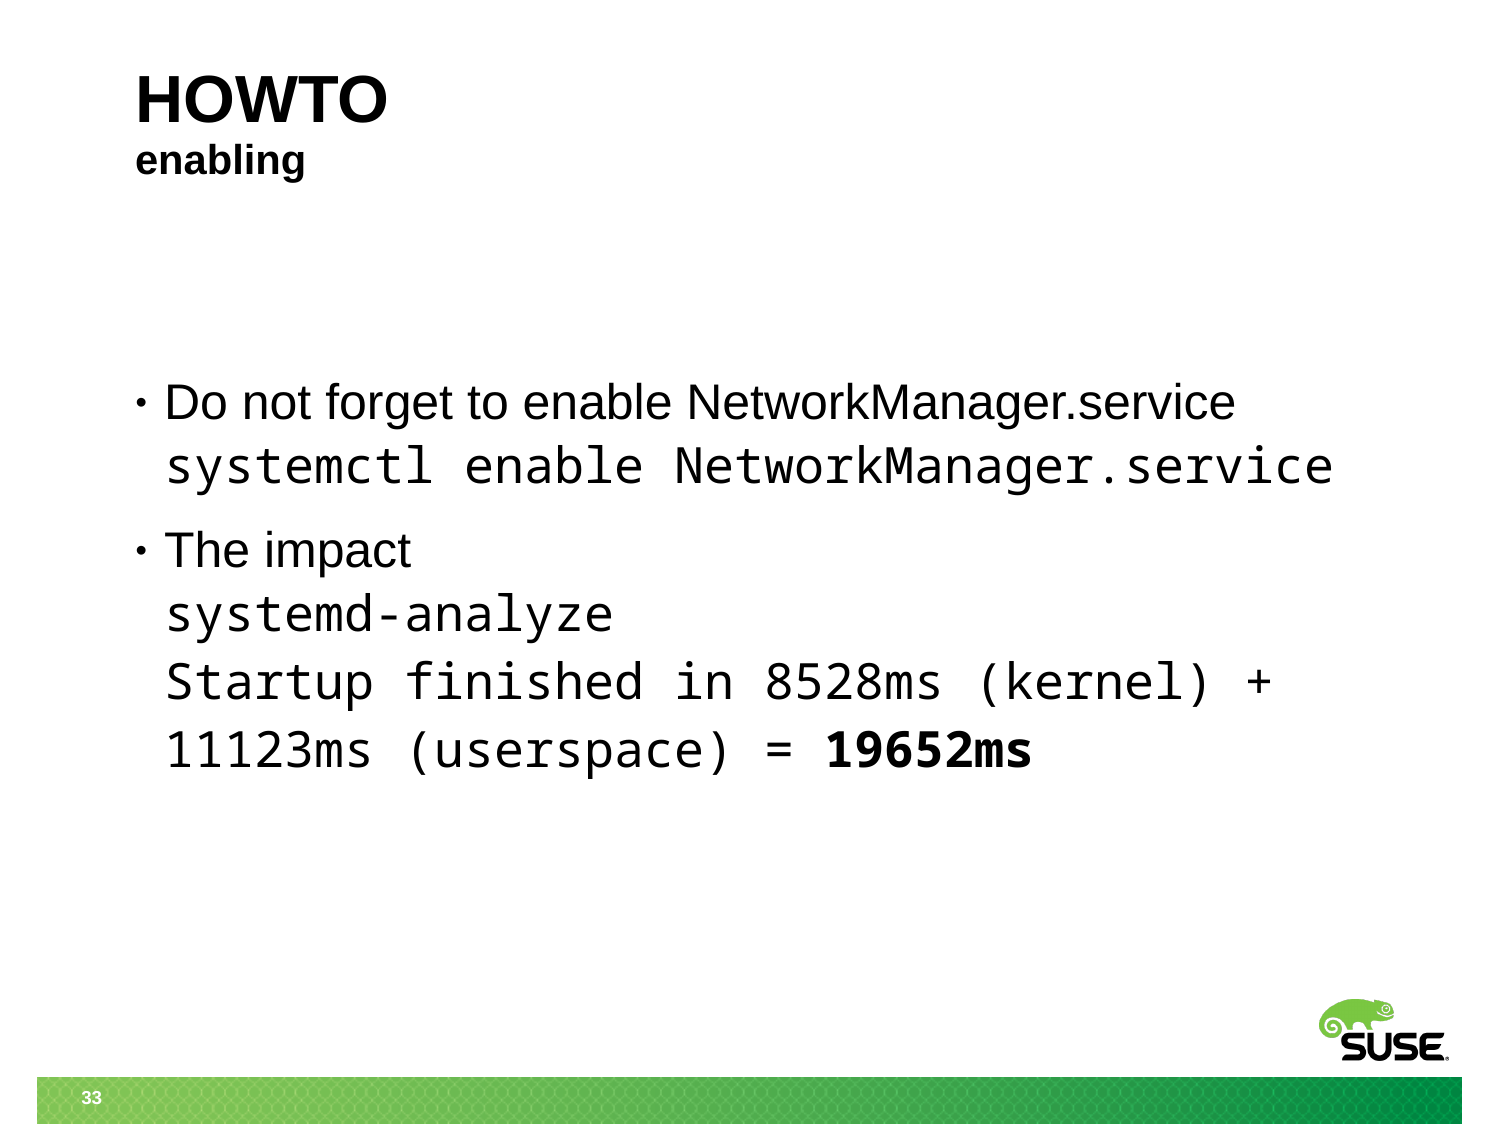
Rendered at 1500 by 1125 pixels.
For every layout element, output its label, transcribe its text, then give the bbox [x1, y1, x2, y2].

picture [37, 1077, 1462, 1124]
list Do not forget to enable NetworkManager.service systemctl enable NetworkManager.service The impact systemd-analyze Startup finished in 8528ms (kernel) + 11123ms (userspace) = 19652ms [135, 238, 1372, 982]
title HOWTO enabling [135, 41, 1372, 204]
picture [1319, 999, 1449, 1061]
